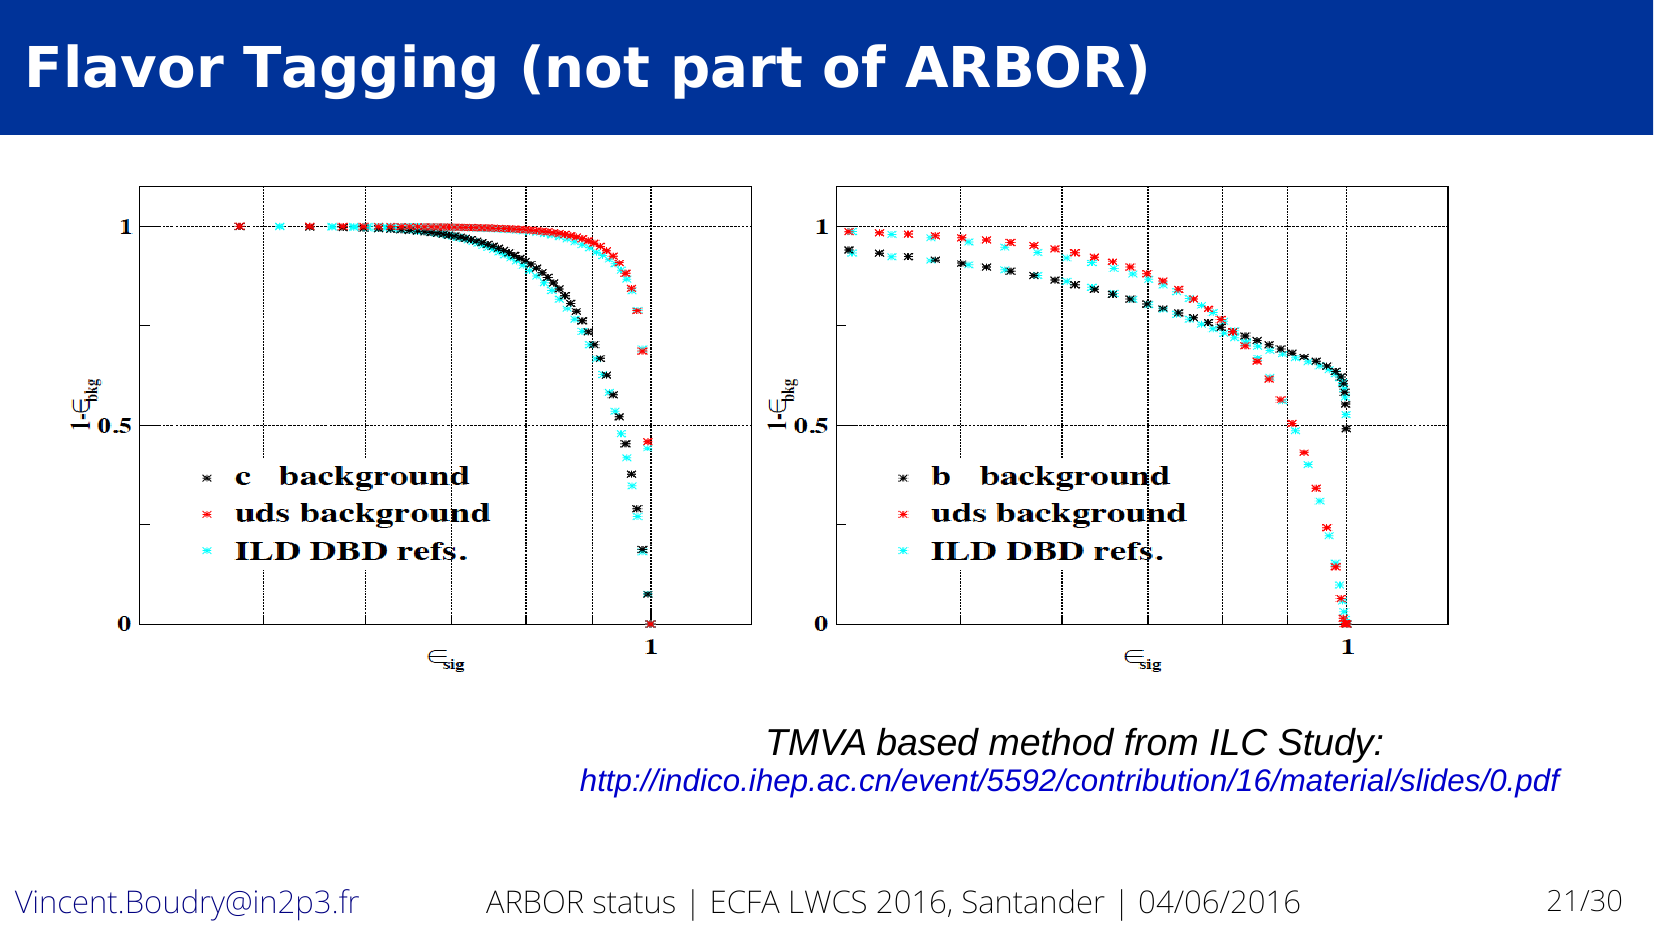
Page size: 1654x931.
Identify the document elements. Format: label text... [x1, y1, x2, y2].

title Flavor Tagging (not part of ARBOR) [24, 12, 1635, 124]
picture [60, 167, 1508, 686]
text_box TMVA based method from ILC Study: http://indico.ihep.ac.cn/event/5592/contribution/16/material/slides/0.pdf [565, 713, 1578, 848]
